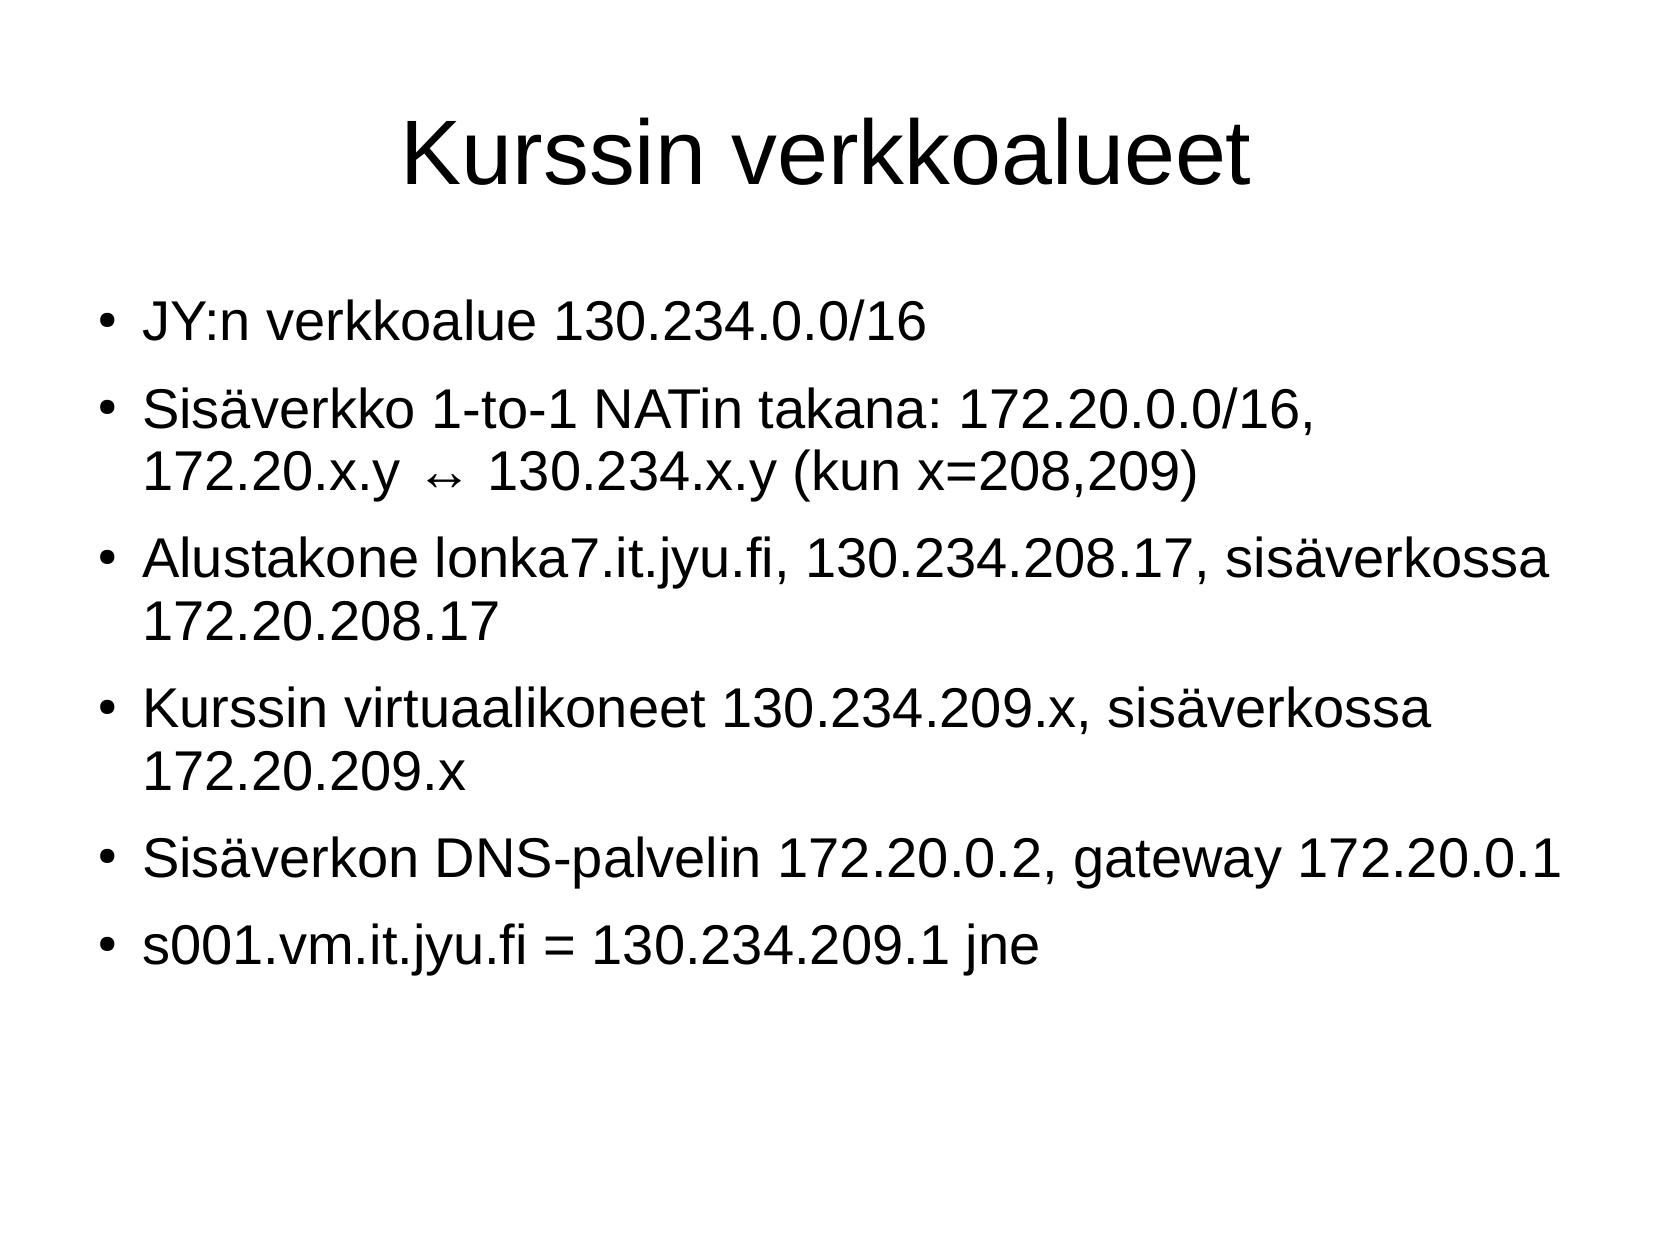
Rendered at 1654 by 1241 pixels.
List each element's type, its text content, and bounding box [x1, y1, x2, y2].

title Kurssin verkkoalueet [82, 49, 1571, 257]
list JY:n verkkoalue 130.234.0.0/16 Sisäverkko 1-to-1 NATin takana: 172.20.0.0/16, 172.20.x.y ↔ 130.234.x.y (kun x=208,209) Alustakone lonka7.it.jyu.fi, 130.234.208.17, sisäverkossa 172.20.208.17 Kurssin virtuaalikoneet 130.234.209.x, sisäverkossa 172.20.209.x Sisäverkon DNS-palvelin 172.20.0.2, gateway 172.20.0.1 s001.vm.it.jyu.fi = 130.234.209.1 jne [82, 290, 1571, 1010]
